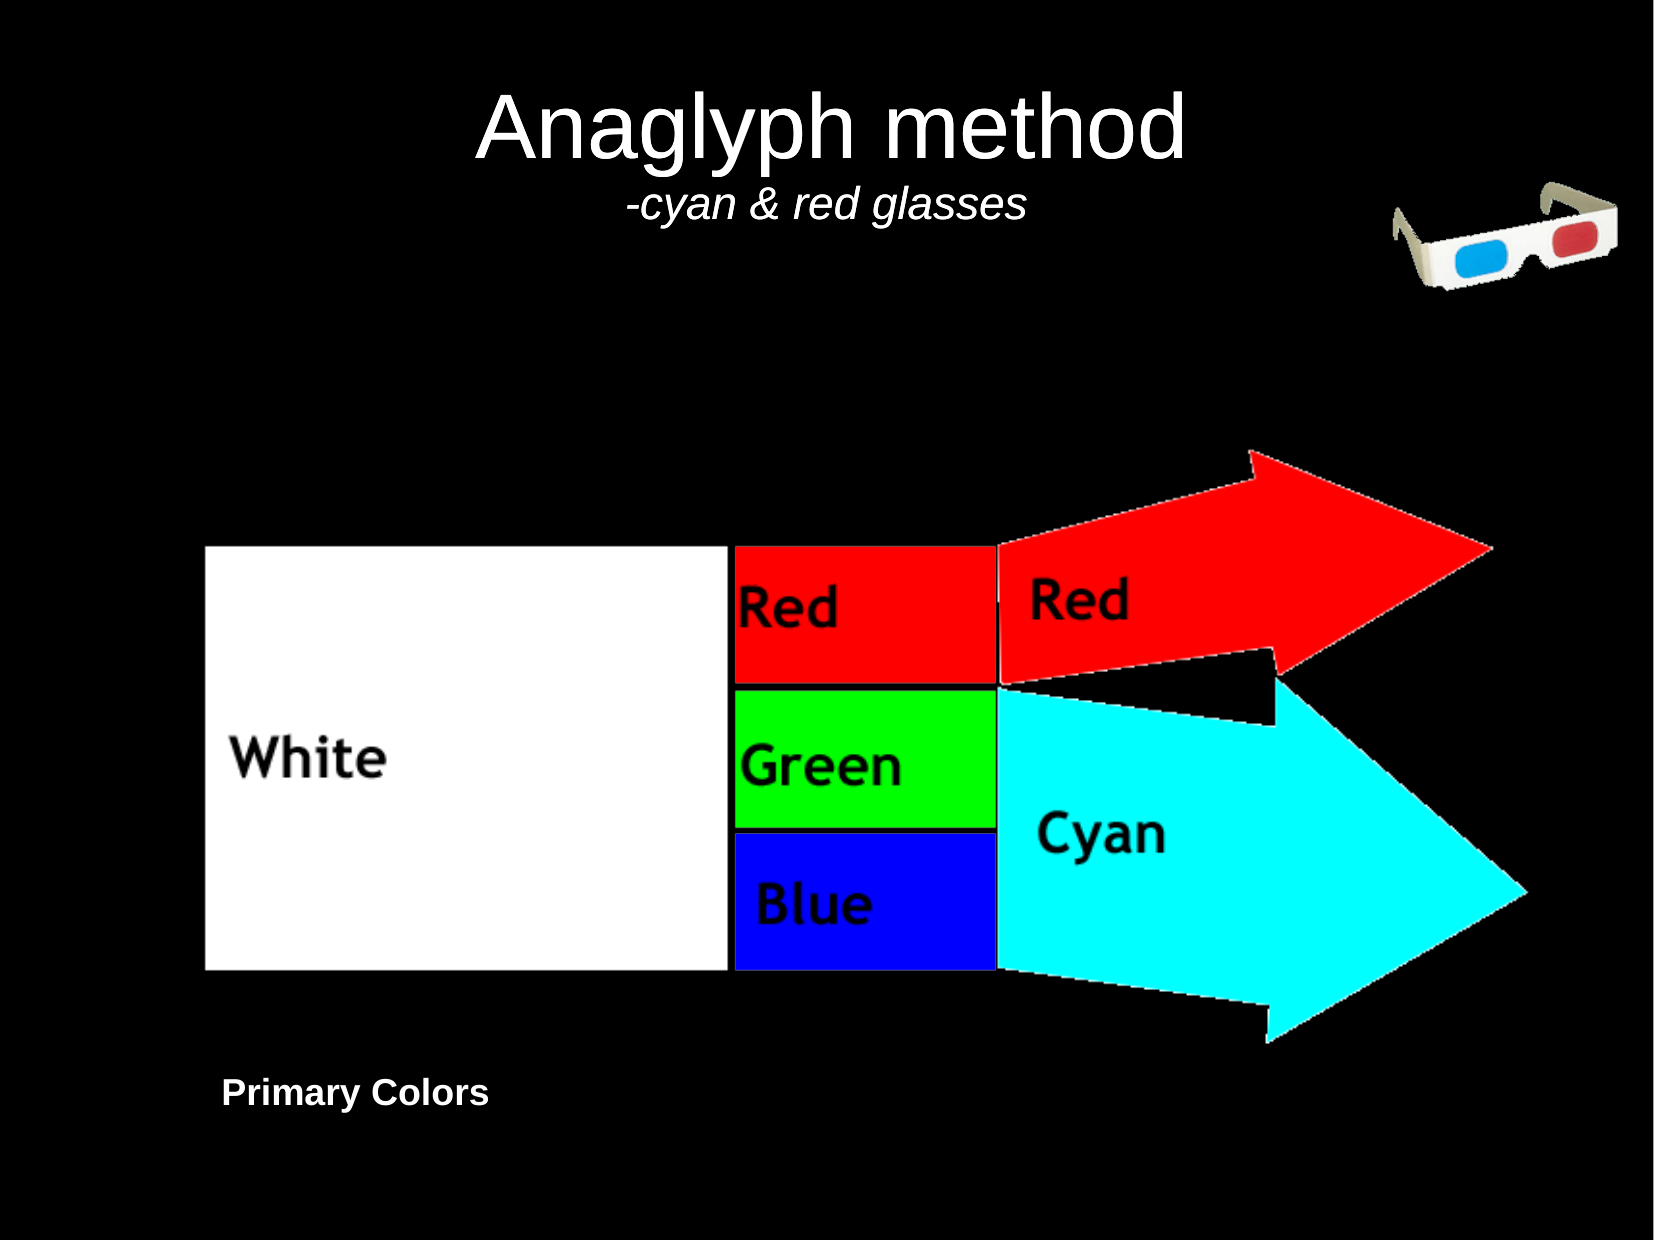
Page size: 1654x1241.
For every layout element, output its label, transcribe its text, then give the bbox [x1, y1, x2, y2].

picture [1387, 176, 1625, 296]
picture [88, 354, 1536, 1150]
text_box Primary Colors [206, 1063, 739, 1123]
title Anaglyph method -cyan & red glasses [88, 59, 1577, 246]
